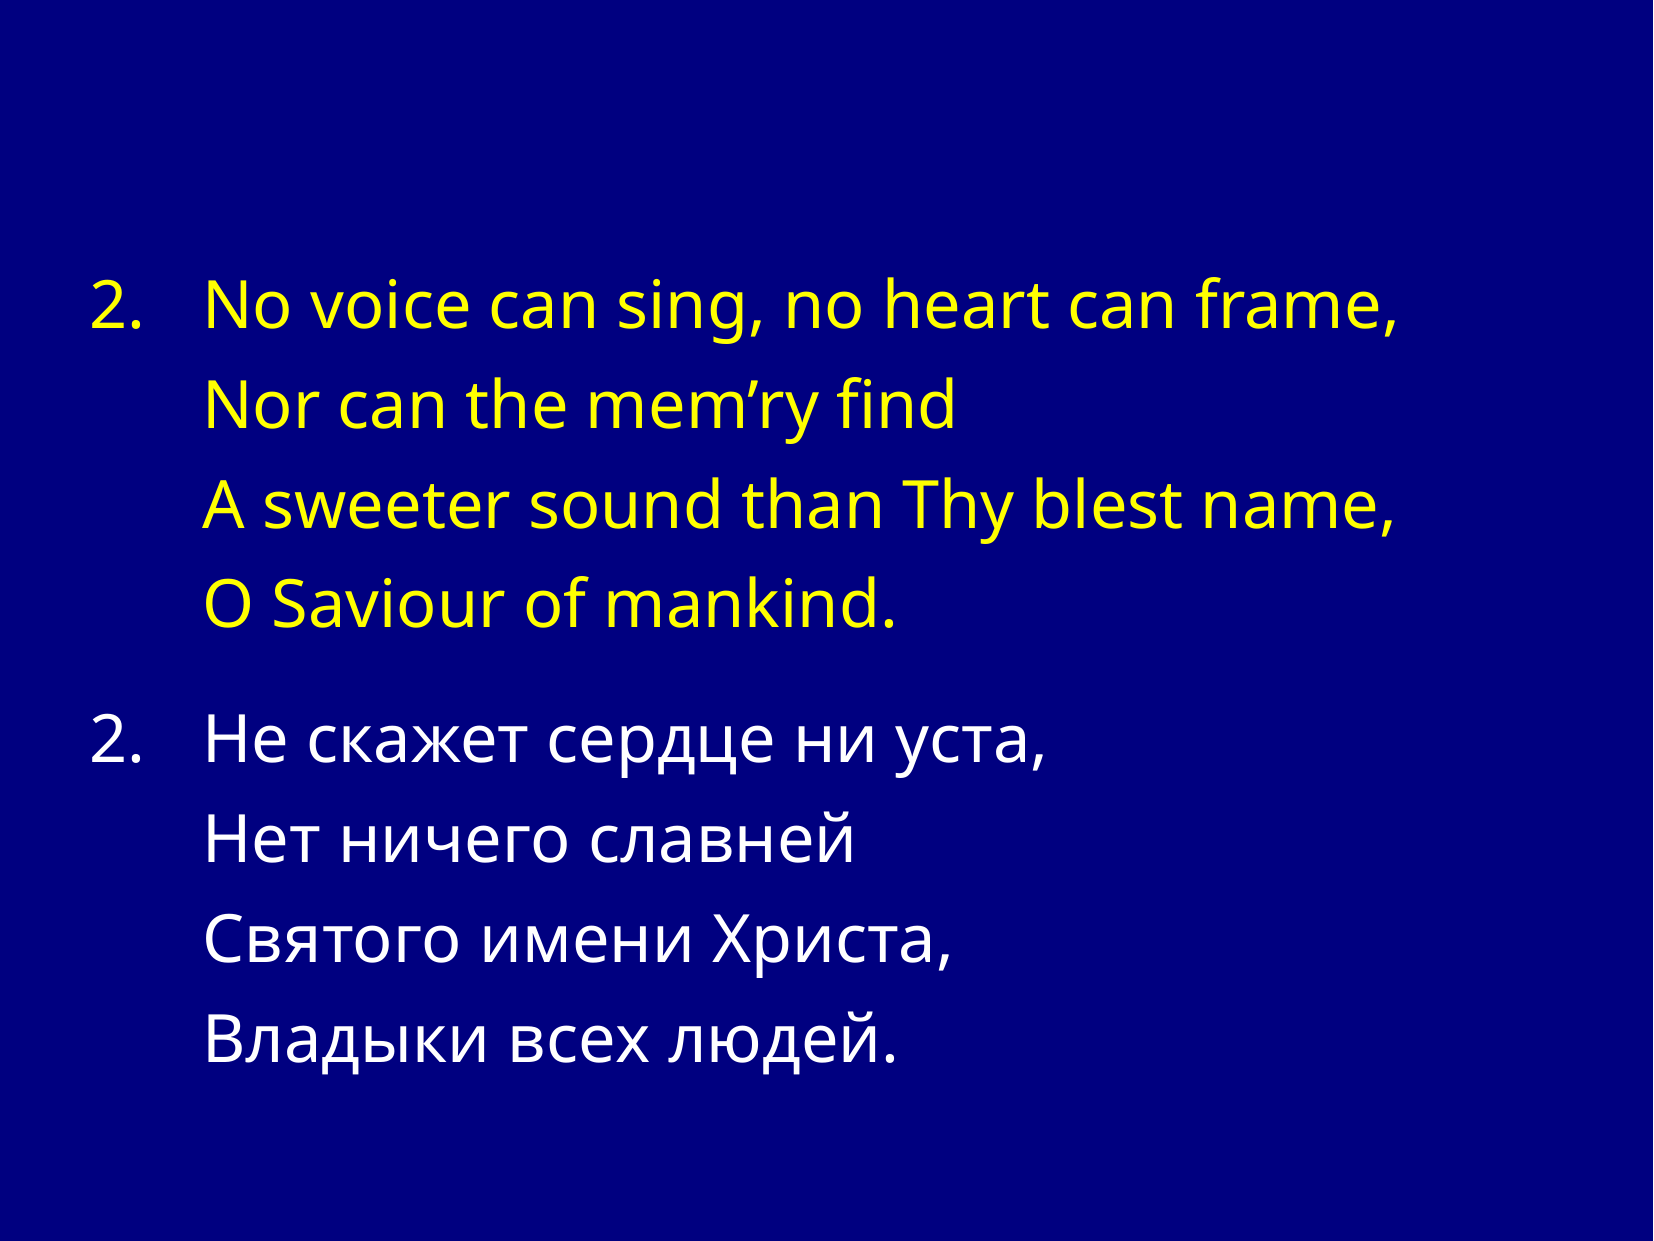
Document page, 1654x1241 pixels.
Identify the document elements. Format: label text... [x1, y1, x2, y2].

text_box 2. No voice can sing, no heart can frame, Nor can the mem’ry find A sweeter sound than Thy blest name, O Saviour of mankind. [75, 150, 1576, 638]
text_box 2. Не скажет сердце ни уста, Нет ничего славней Святого имени Христа, Владыки всех людей. [75, 675, 1576, 1163]
